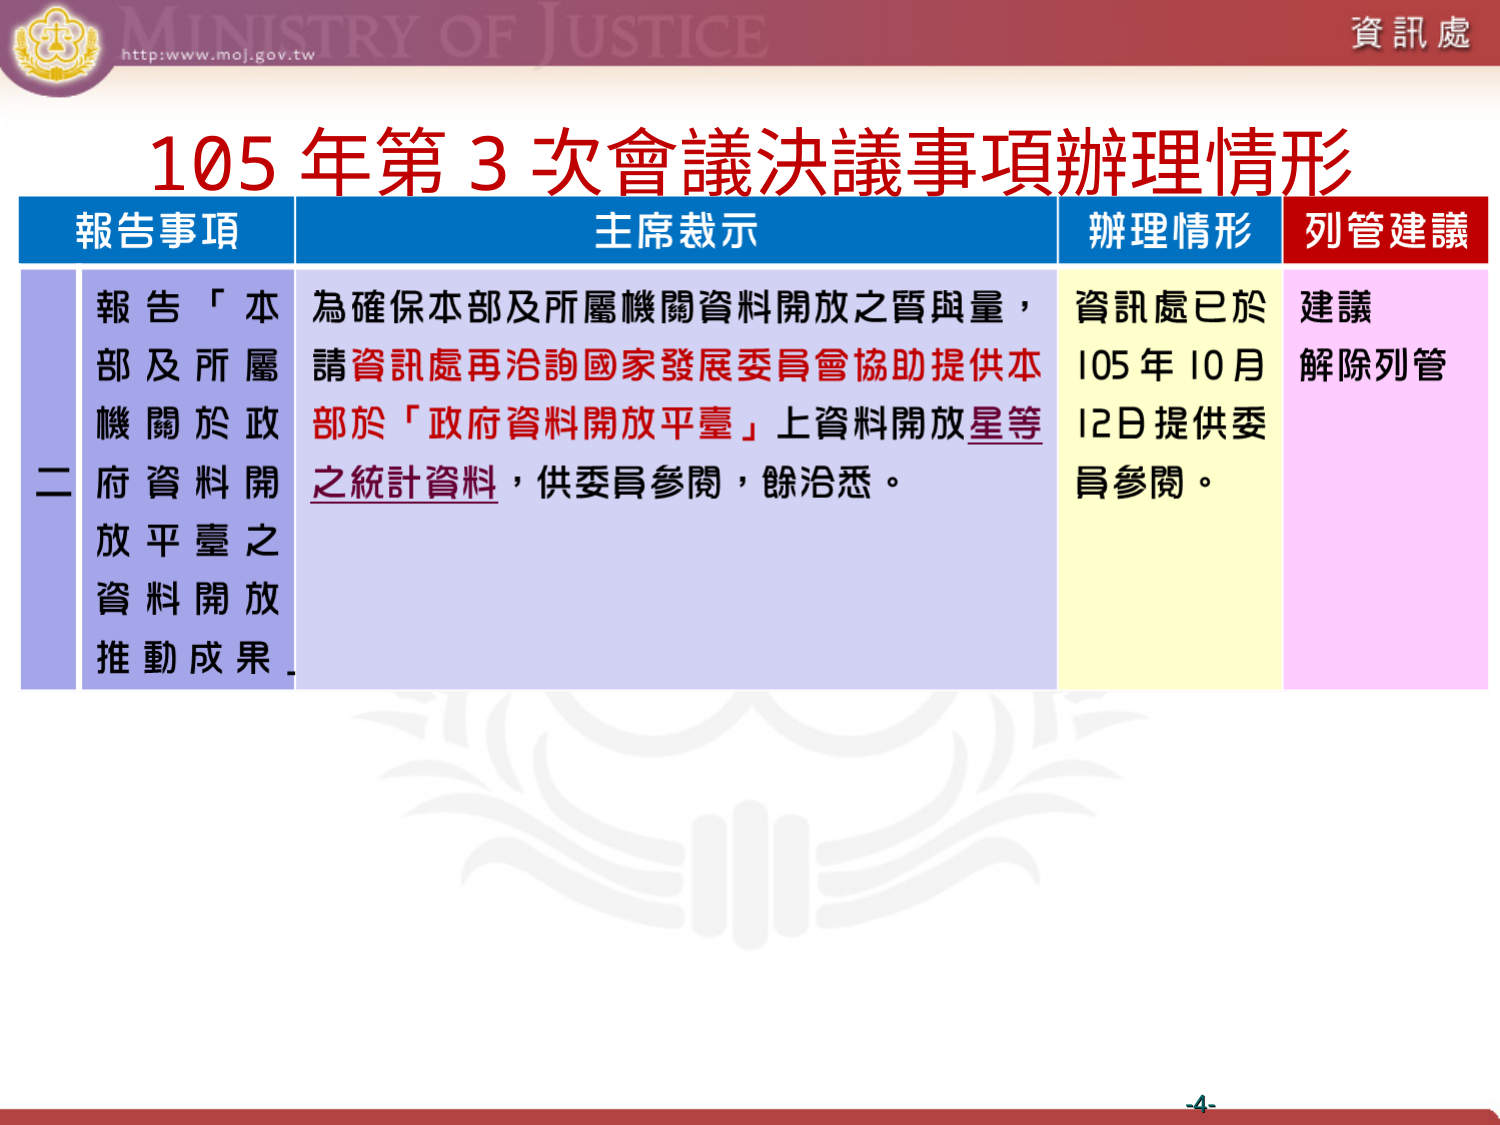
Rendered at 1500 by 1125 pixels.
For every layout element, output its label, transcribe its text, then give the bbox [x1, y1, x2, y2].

text_box 105年第3次會議決議事項辦理情形 [112, 101, 1388, 244]
picture [17, 190, 1490, 702]
text_box -4- [1169, 1080, 1483, 1118]
